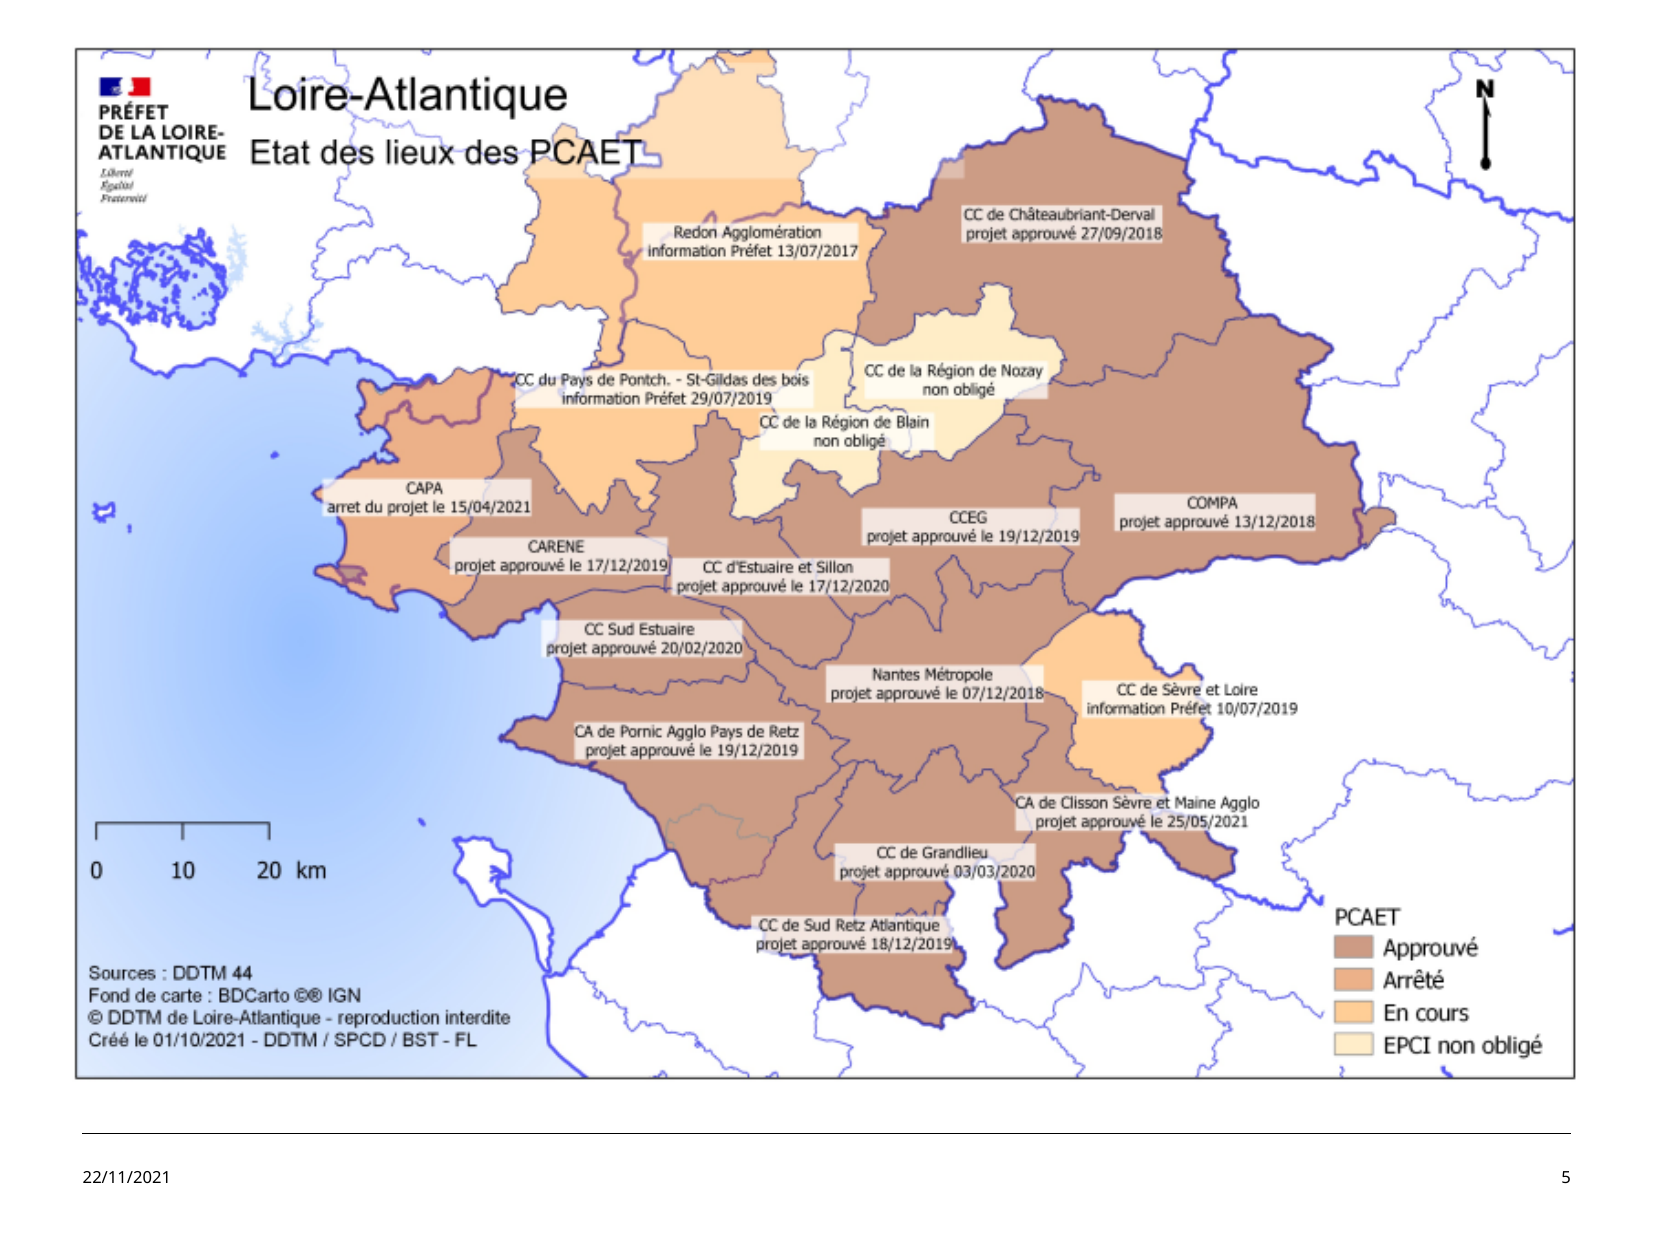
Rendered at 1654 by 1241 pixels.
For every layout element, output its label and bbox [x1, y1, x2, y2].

picture [70, 43, 1583, 1087]
